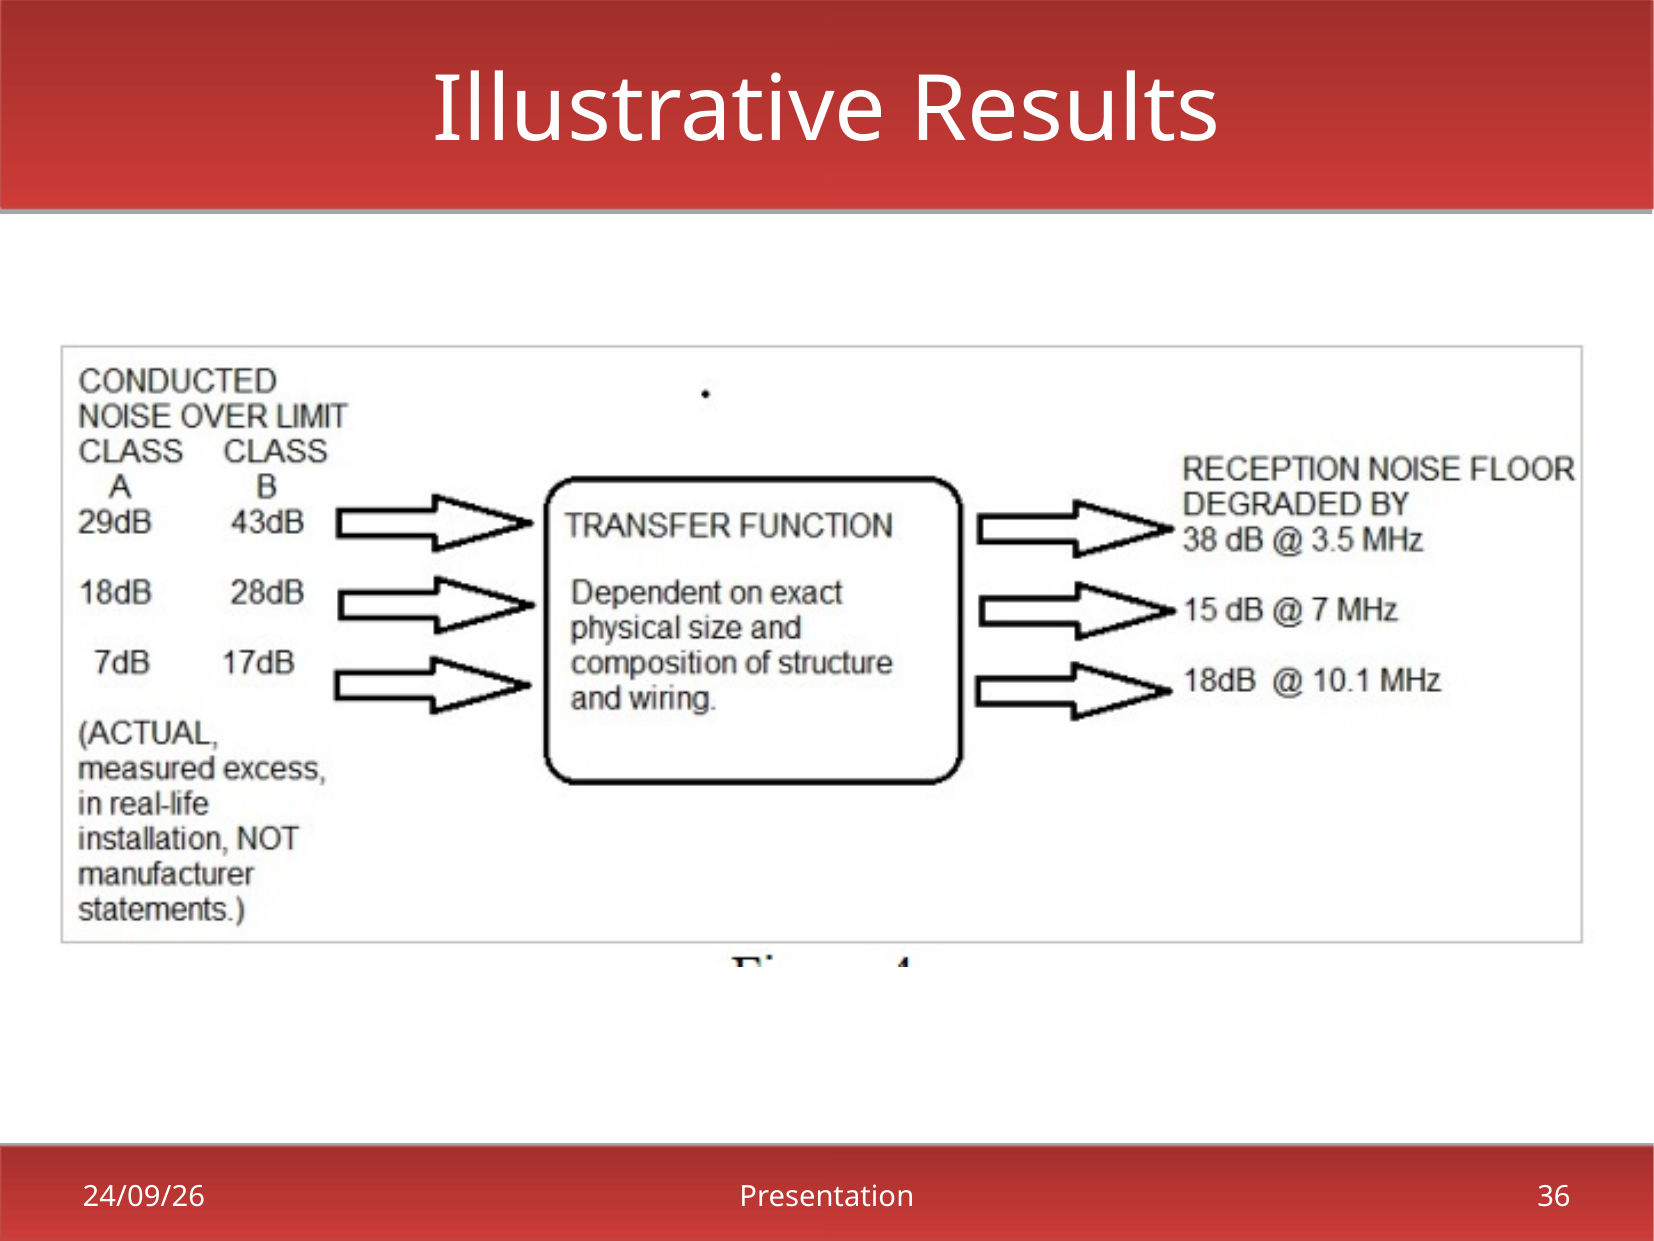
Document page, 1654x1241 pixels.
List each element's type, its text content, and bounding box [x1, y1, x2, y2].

picture [59, 323, 1595, 967]
title Illustrative Results [59, 31, 1595, 178]
picture [0, 1143, 1654, 1241]
picture [0, 0, 1654, 214]
